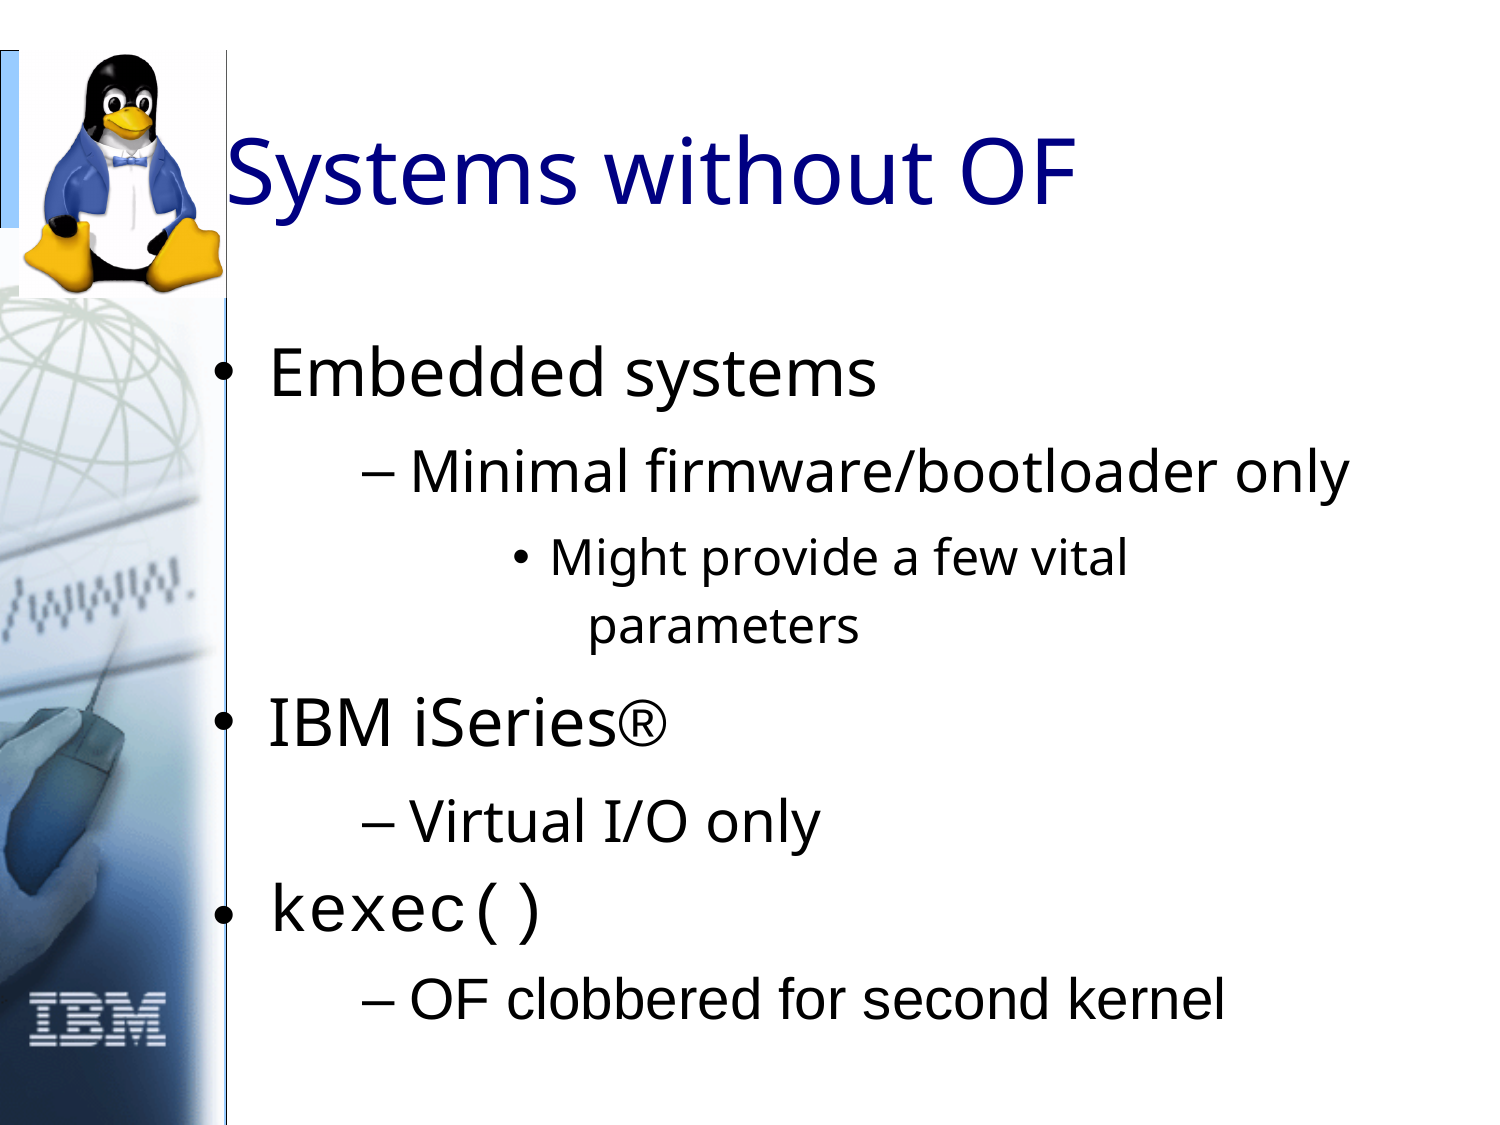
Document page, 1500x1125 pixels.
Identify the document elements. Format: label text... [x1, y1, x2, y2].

list Embedded systems Minimal firmware/bootloader only Might provide a few vital parameters IBM iSeries® Virtual I/O only kexec() OF clobbered for second kernel [212, 324, 1388, 1001]
title Systems without OF [224, 99, 1388, 238]
